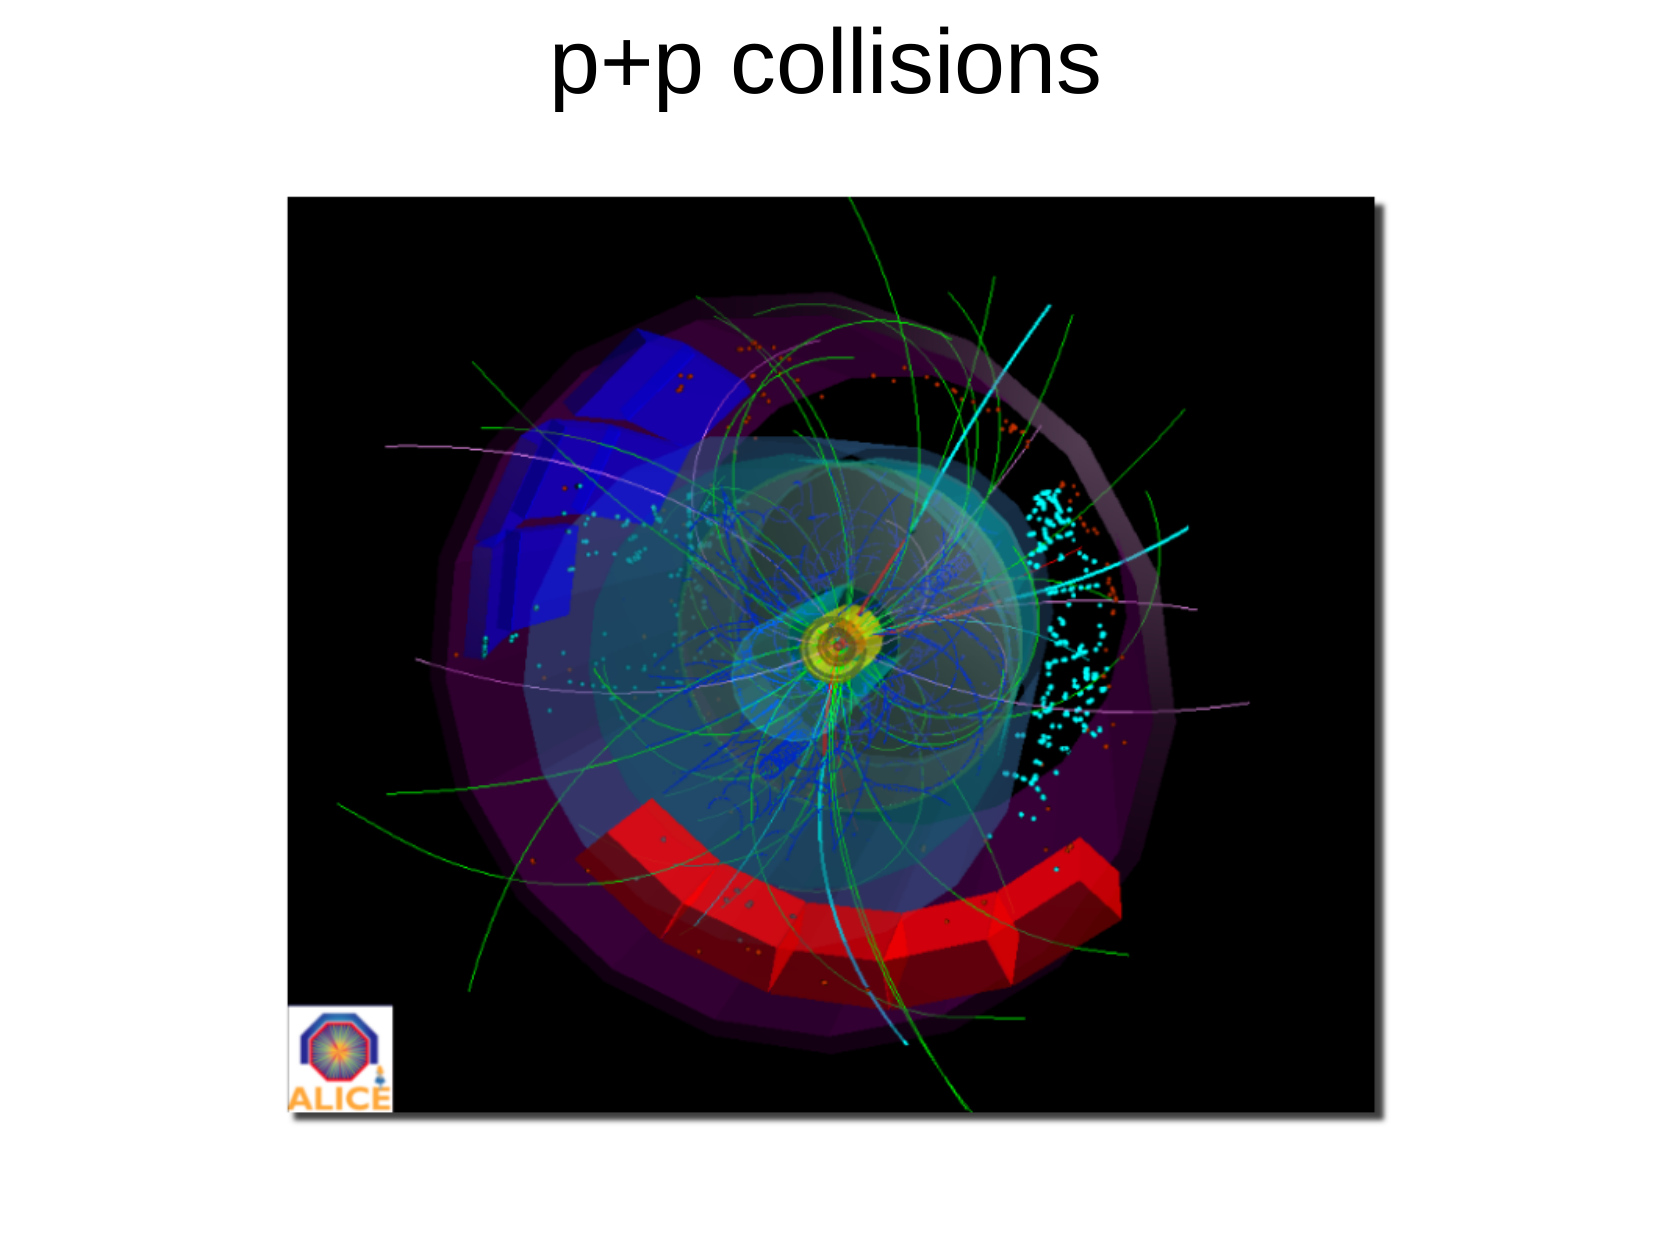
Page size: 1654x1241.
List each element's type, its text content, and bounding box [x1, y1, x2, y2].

picture [216, 194, 1467, 1133]
title p+p collisions [82, 10, 1571, 114]
